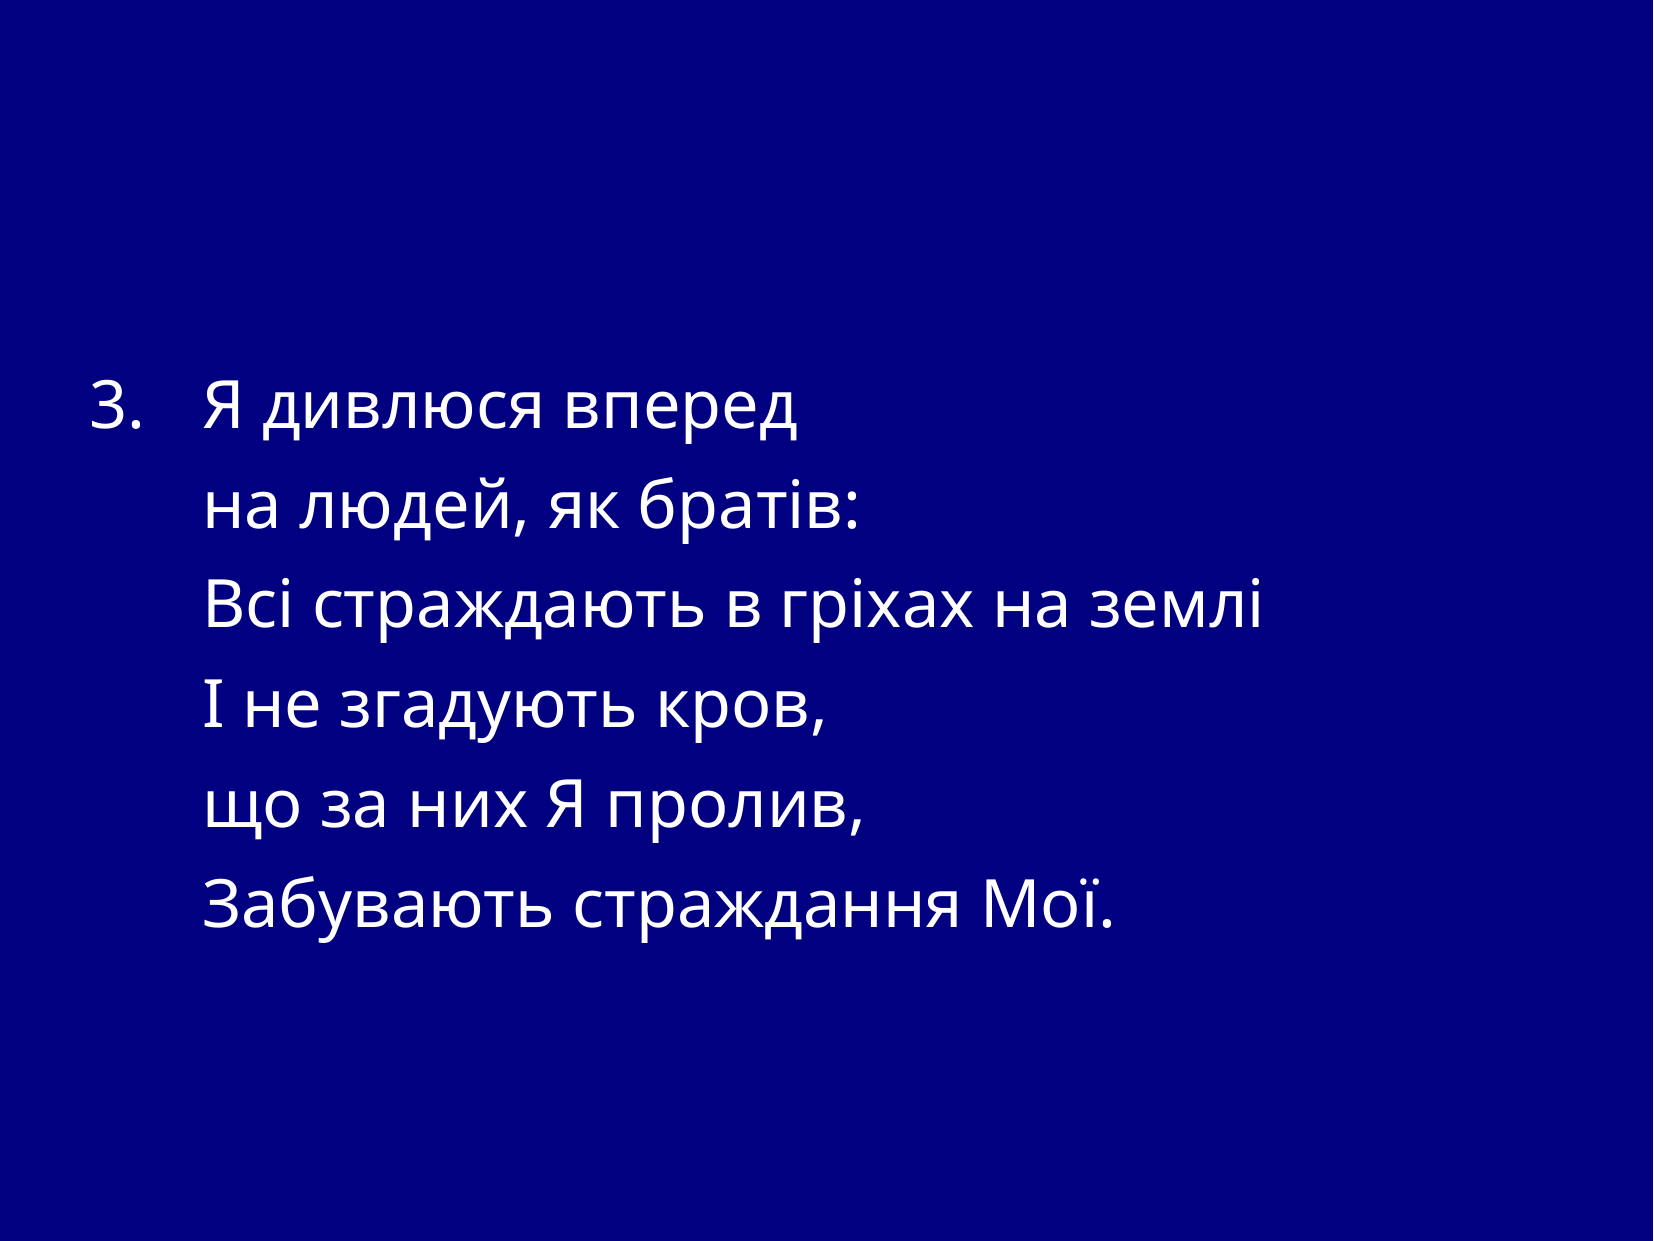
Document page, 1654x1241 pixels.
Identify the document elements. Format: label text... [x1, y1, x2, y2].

text_box 3. Я дивлюся вперед на людей, як братів: Всі страждають в гріхах на землі І не згадують кров, що за них Я пролив, Забувають страждання Мої. [75, 150, 1576, 1163]
